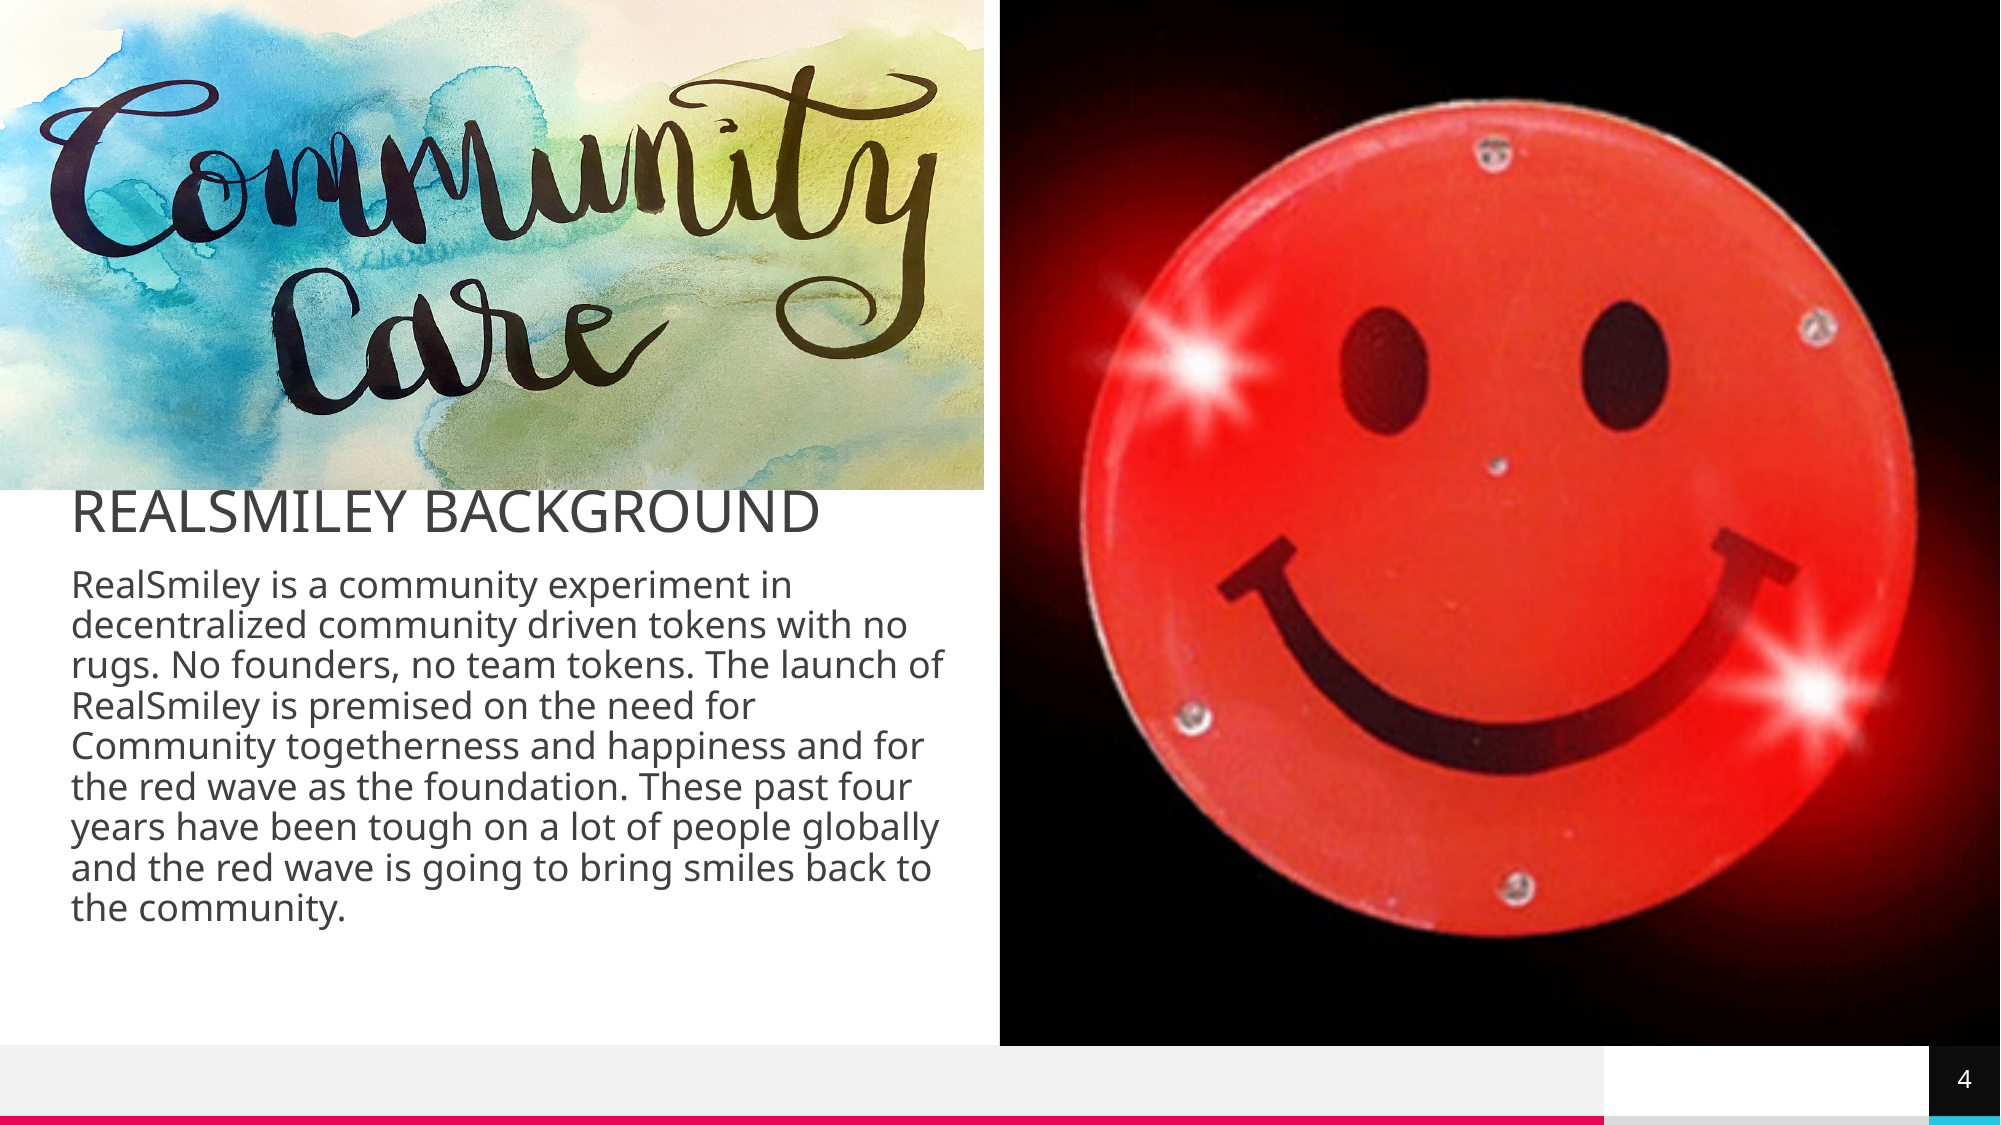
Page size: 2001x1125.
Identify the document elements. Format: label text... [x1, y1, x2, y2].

picture [999, 0, 2000, 1046]
picture [0, 0, 984, 490]
text_box 4 [1929, 1046, 2000, 1117]
list REALSMILEY BACKGROUND RealSmiley is a community experiment in decentralized community driven tokens with no rugs. No founders, no team tokens. The launch of RealSmiley is premised on the need for Community togetherness and happiness and for the red wave as the foundation. These past four years have been tough on a lot of people globally and the red wave is going to bring smiles back to the community. [70, 490, 969, 930]
